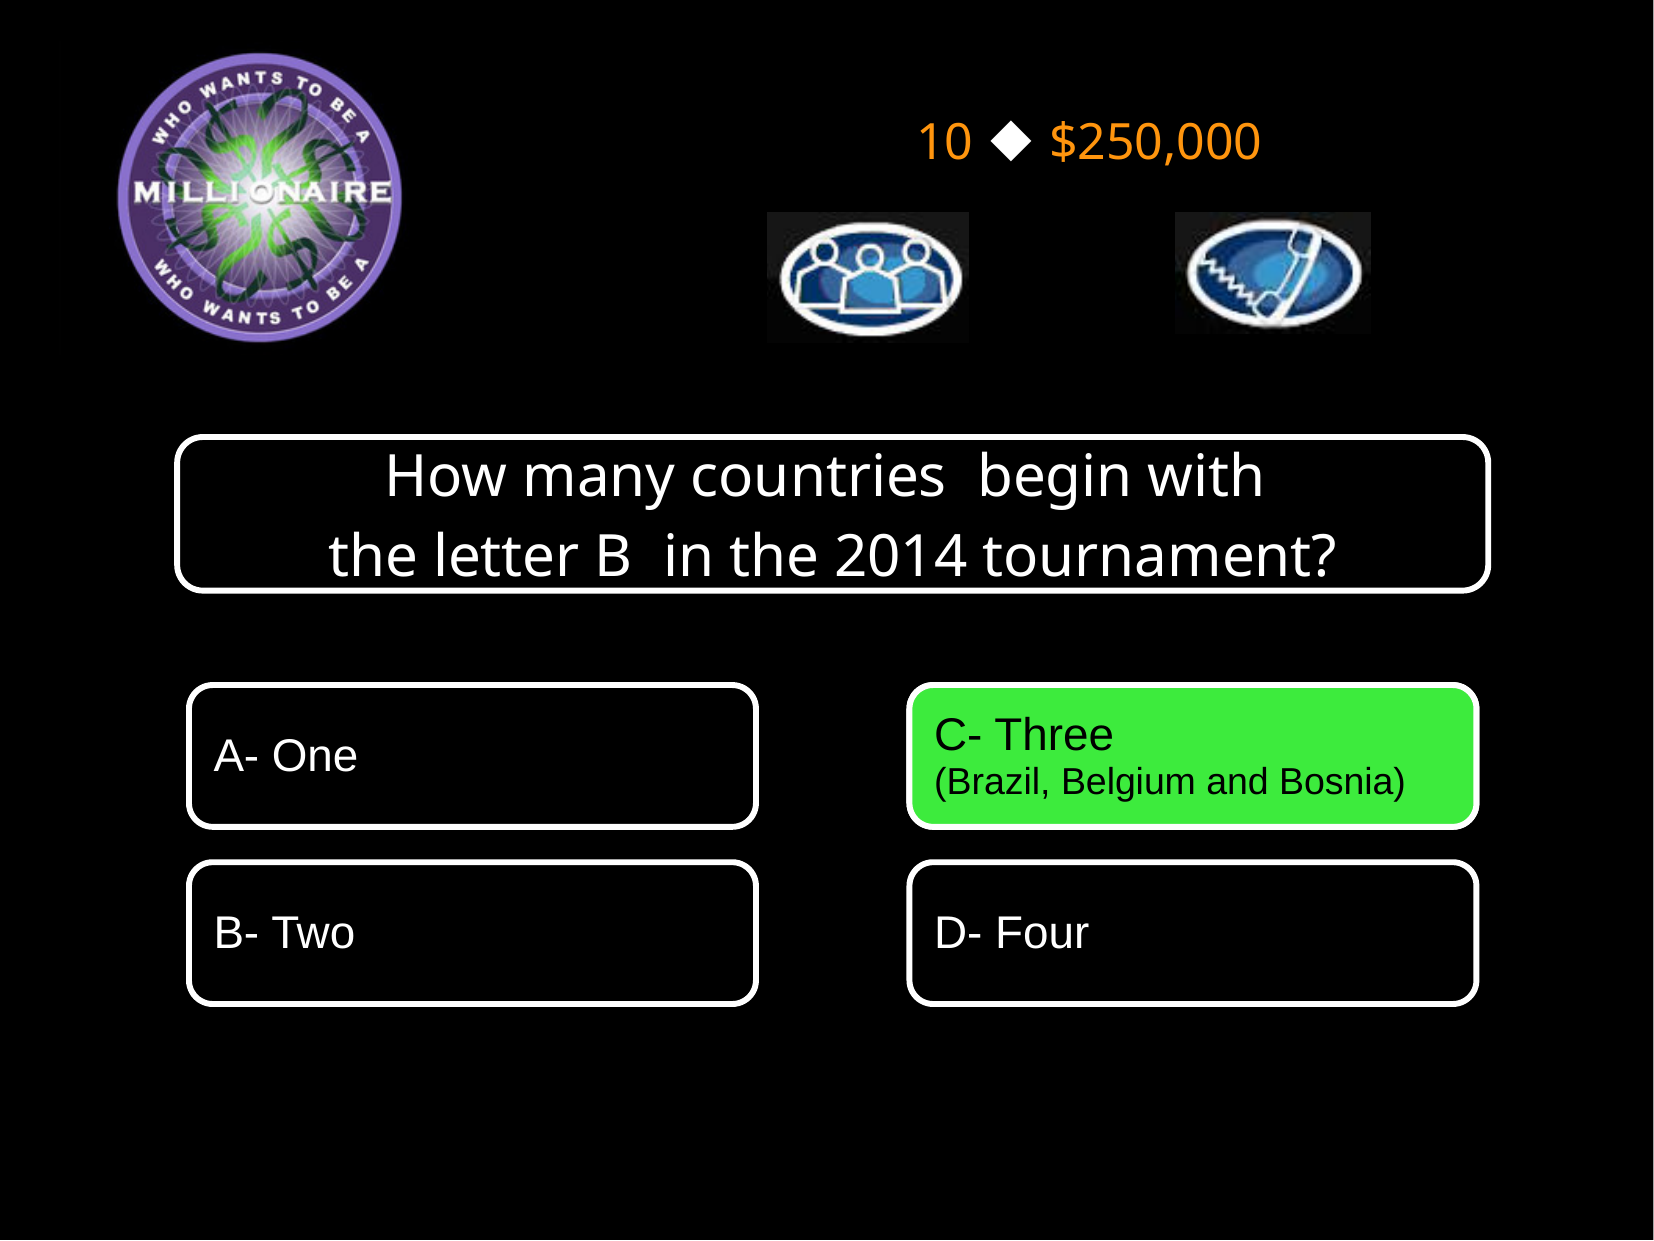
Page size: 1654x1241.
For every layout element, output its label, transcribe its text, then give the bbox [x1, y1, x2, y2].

text_box A- One [188, 685, 756, 827]
text_box C- Three (Brazil, Belgium and Bosnia) [909, 685, 1477, 827]
text_box B- Two [188, 862, 756, 1004]
text_box 10  $250,000 [774, 106, 1458, 213]
picture [1175, 212, 1371, 334]
text_box How many countries begin with the letter B in the 2014 tournament? [177, 437, 1489, 591]
picture [59, 41, 477, 355]
text_box D- Four [909, 862, 1477, 1004]
picture [767, 212, 969, 343]
